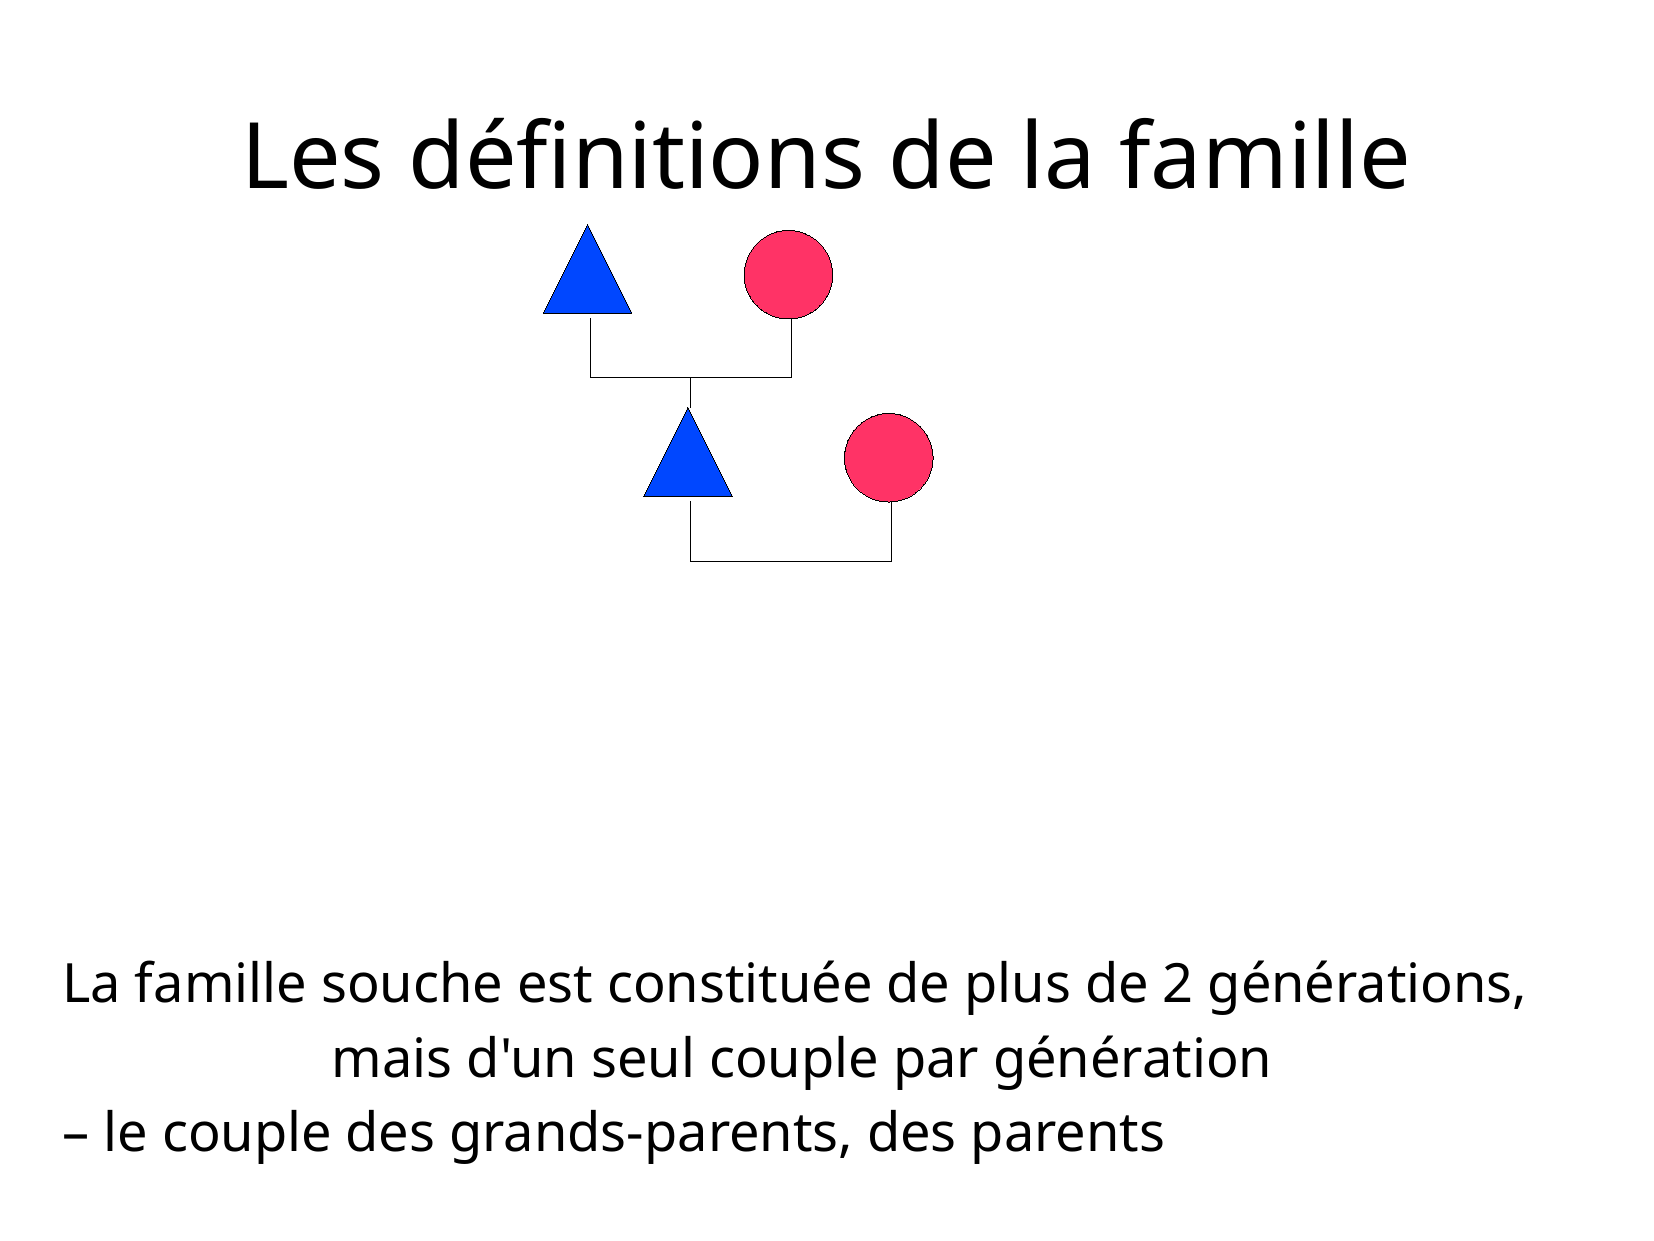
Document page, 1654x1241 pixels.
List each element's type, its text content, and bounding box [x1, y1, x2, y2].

text_box La famille souche est constituée de plus de 2 générations, mais d'un seul couple par génération – le couple des grands-parents, des parents [47, 955, 1350, 1157]
text_box [543, 224, 632, 314]
text_box [643, 407, 733, 497]
text_box [744, 230, 833, 319]
text_box [844, 413, 934, 503]
title Les définitions de la famille [82, 56, 1571, 250]
